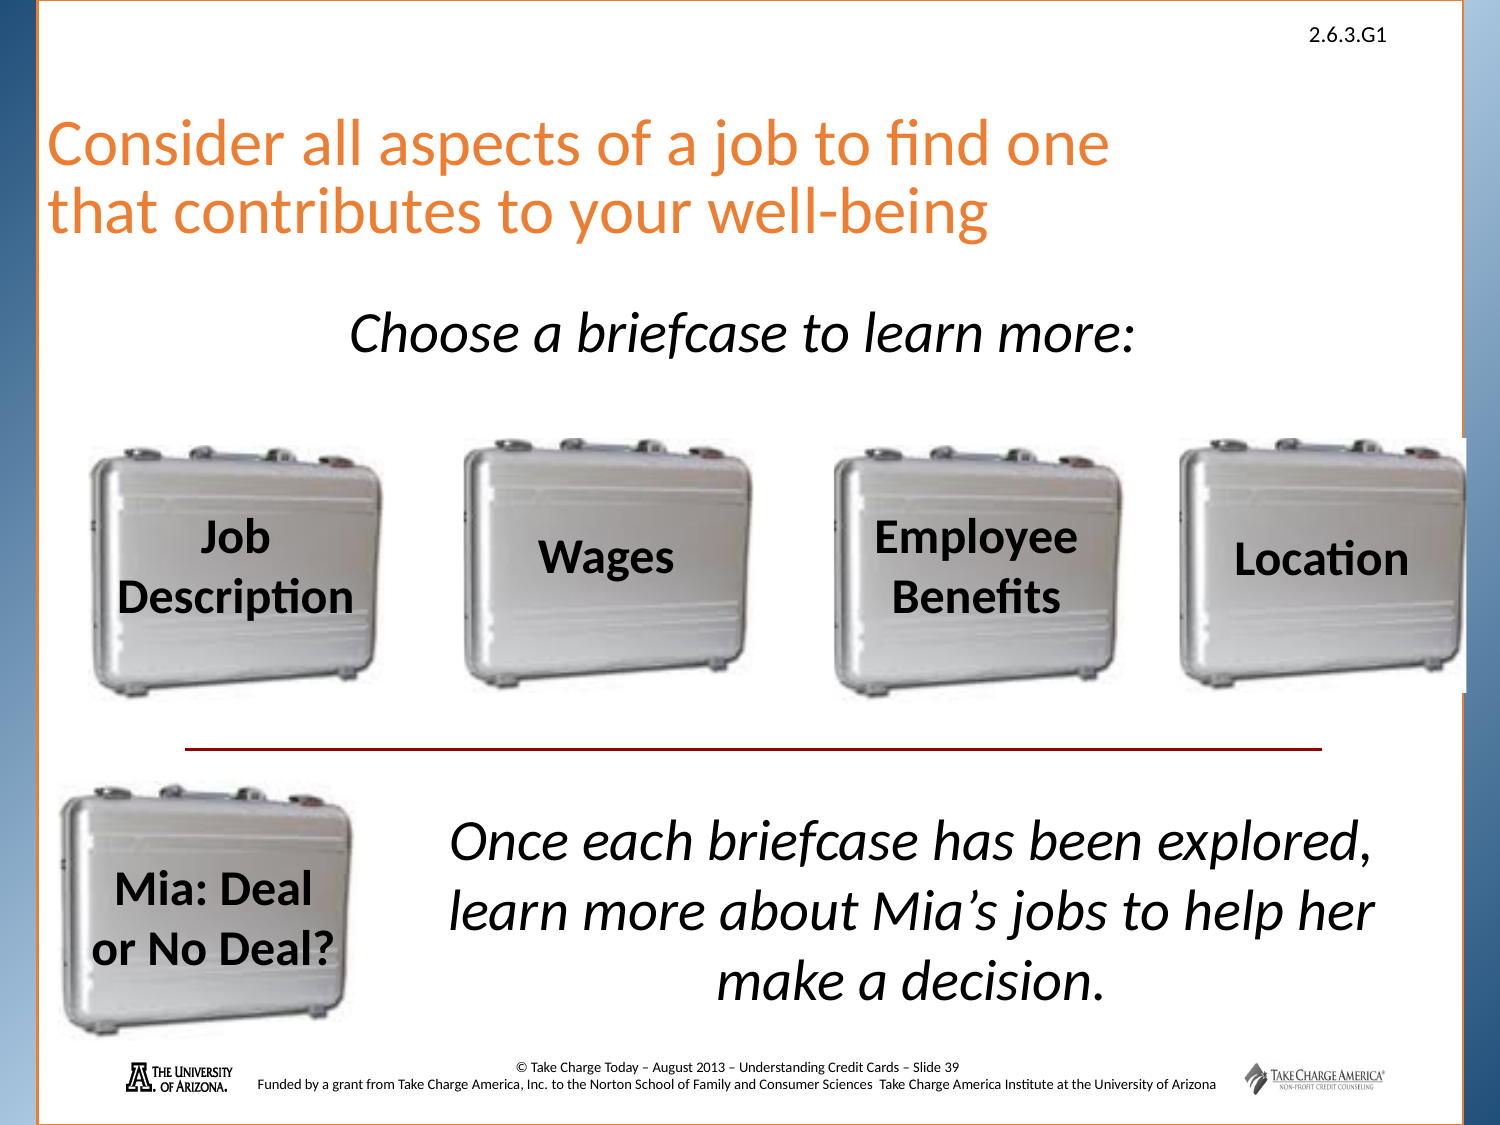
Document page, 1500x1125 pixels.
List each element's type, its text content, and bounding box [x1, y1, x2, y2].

picture [833, 445, 1126, 704]
picture [57, 777, 357, 1041]
picture [87, 445, 385, 704]
picture [1179, 438, 1467, 693]
text_box Mia: Deal or No Deal? [71, 847, 357, 985]
text_box Choose a briefcase to learn more: [20, 286, 1467, 373]
text_box Location [1179, 518, 1465, 594]
text_box Employee Benefits [833, 496, 1120, 633]
title Consider all aspects of a job to find one that contributes to your well-being [27, 69, 1204, 258]
text_box Job Description [93, 496, 379, 633]
text_box Once each briefcase has been explored, learn more about Mia’s jobs to help her make a decision. [377, 795, 1448, 1023]
picture [463, 438, 754, 693]
text_box Wages [463, 516, 749, 592]
